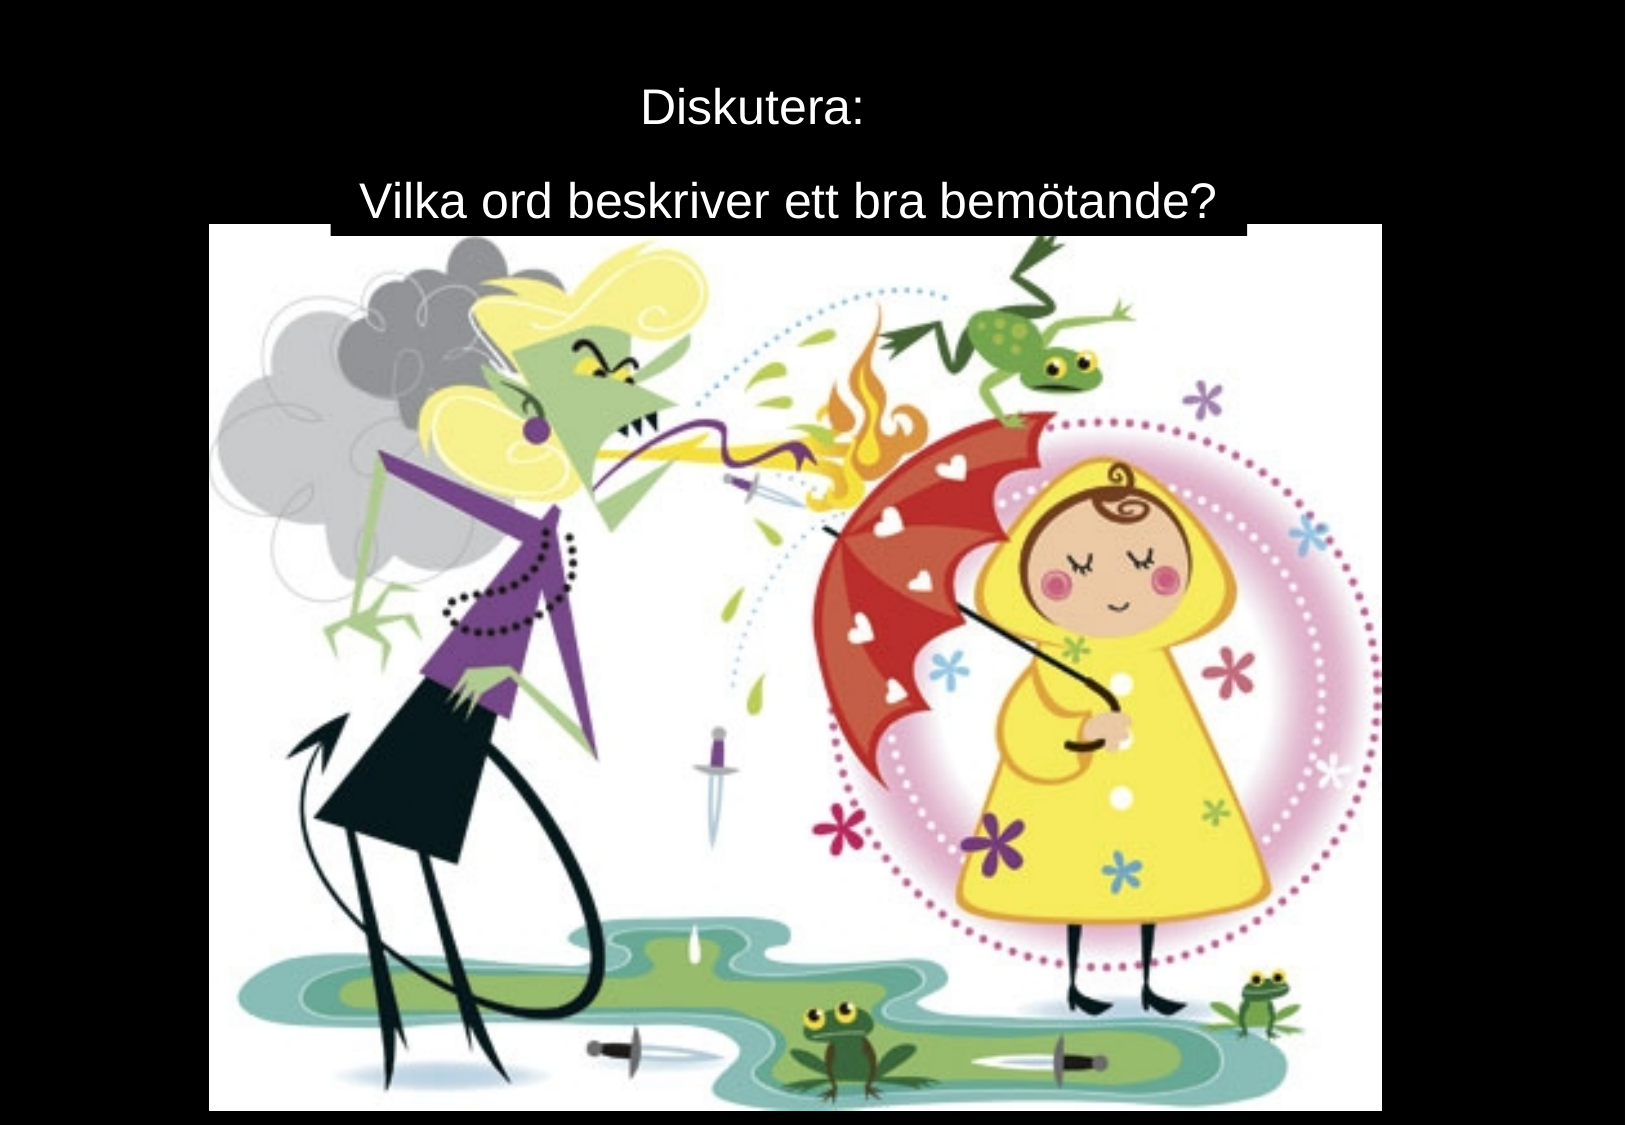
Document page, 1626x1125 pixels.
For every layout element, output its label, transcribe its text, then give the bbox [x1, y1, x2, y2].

picture [209, 224, 1382, 1111]
text_box Vilka ord beskriver ett bra bemötande? [330, 160, 1248, 236]
text_box Diskutera: [625, 66, 898, 142]
